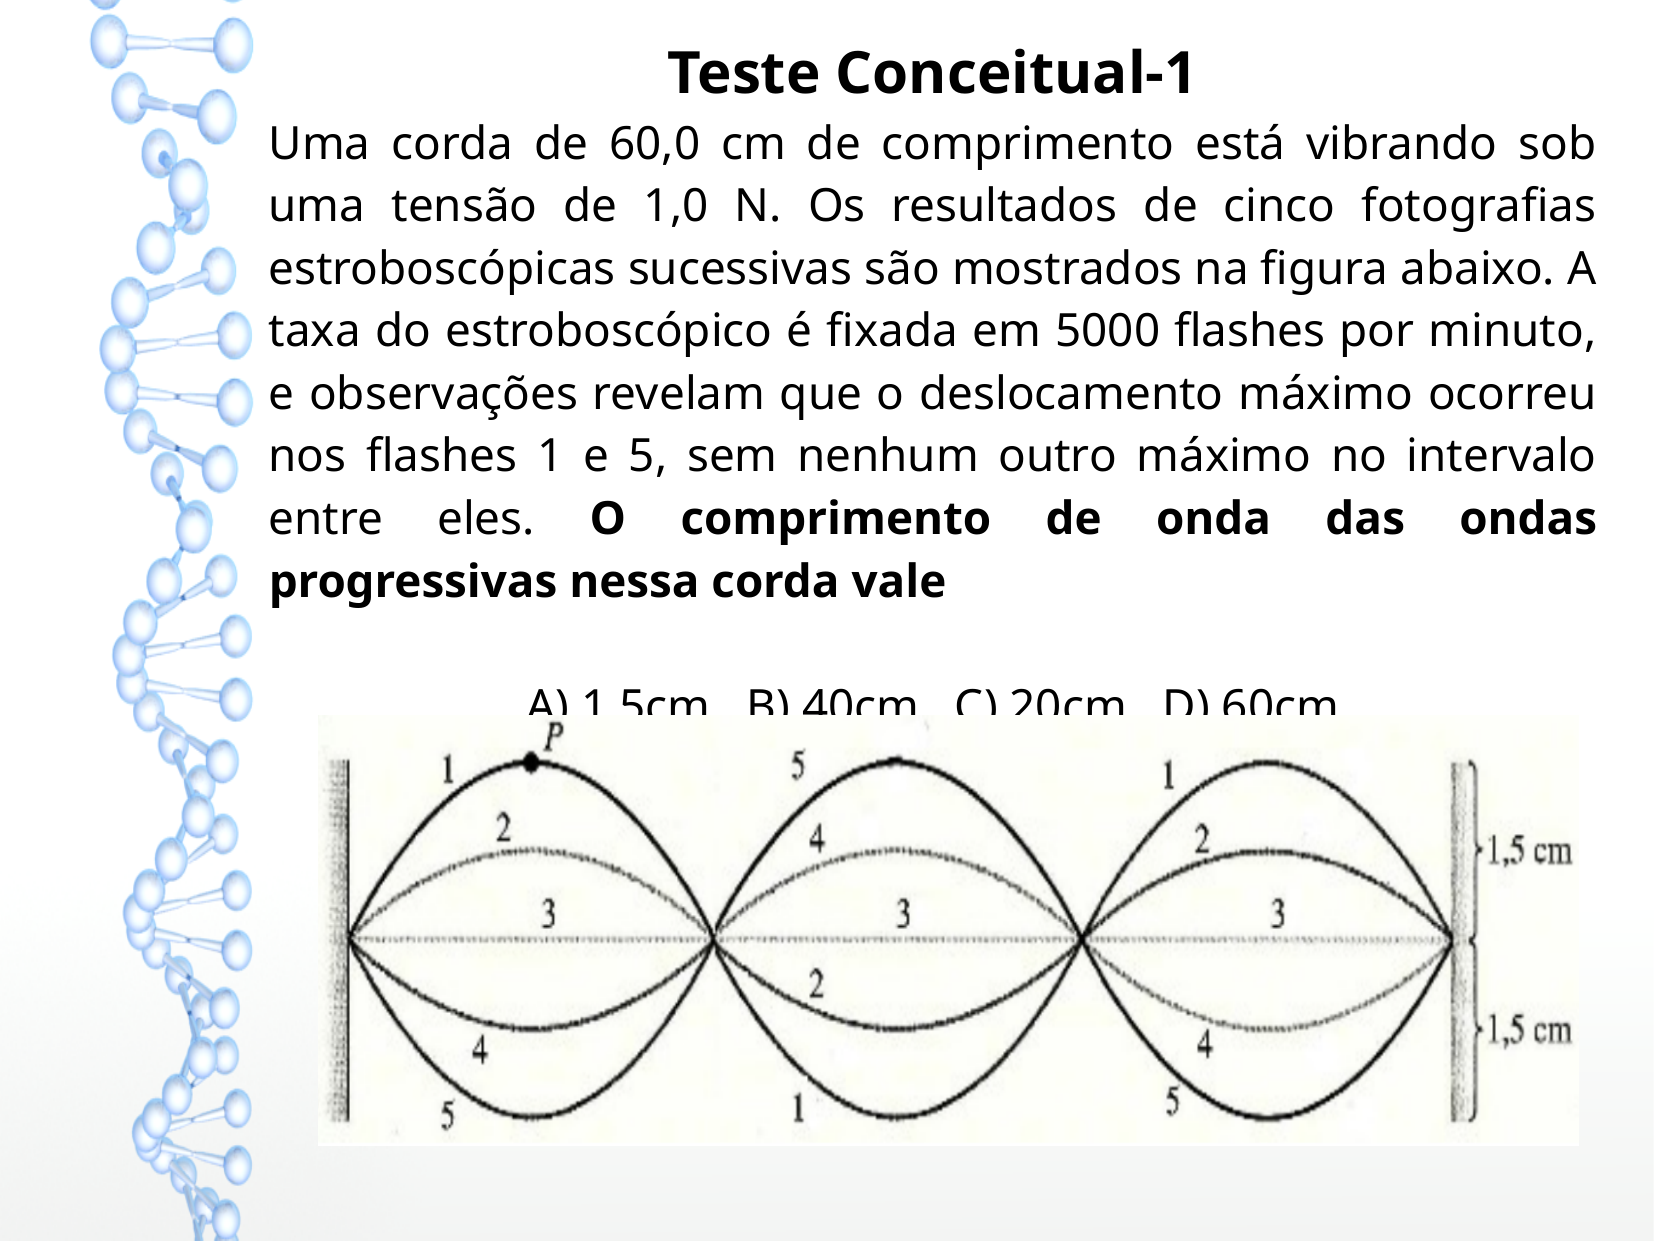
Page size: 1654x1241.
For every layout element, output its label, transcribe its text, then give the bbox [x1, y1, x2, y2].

picture [0, 0, 1654, 1241]
text_box Teste Conceitual-1 Uma corda de 60,0 cm de comprimento está vibrando sob uma tensão de 1,0 N. Os resultados de cinco fotografias estroboscópicas sucessivas são mostrados na figura abaixo. A taxa do estroboscópico é fixada em 5000 flashes por minuto, e observações revelam que o deslocamento máximo ocorreu nos flashes 1 e 5, sem nenhum outro máximo no intervalo entre eles. O comprimento de onda das ondas progressivas nessa corda vale A) 1,5cm B) 40cm C) 20cm D) 60cm [253, 23, 1613, 1117]
